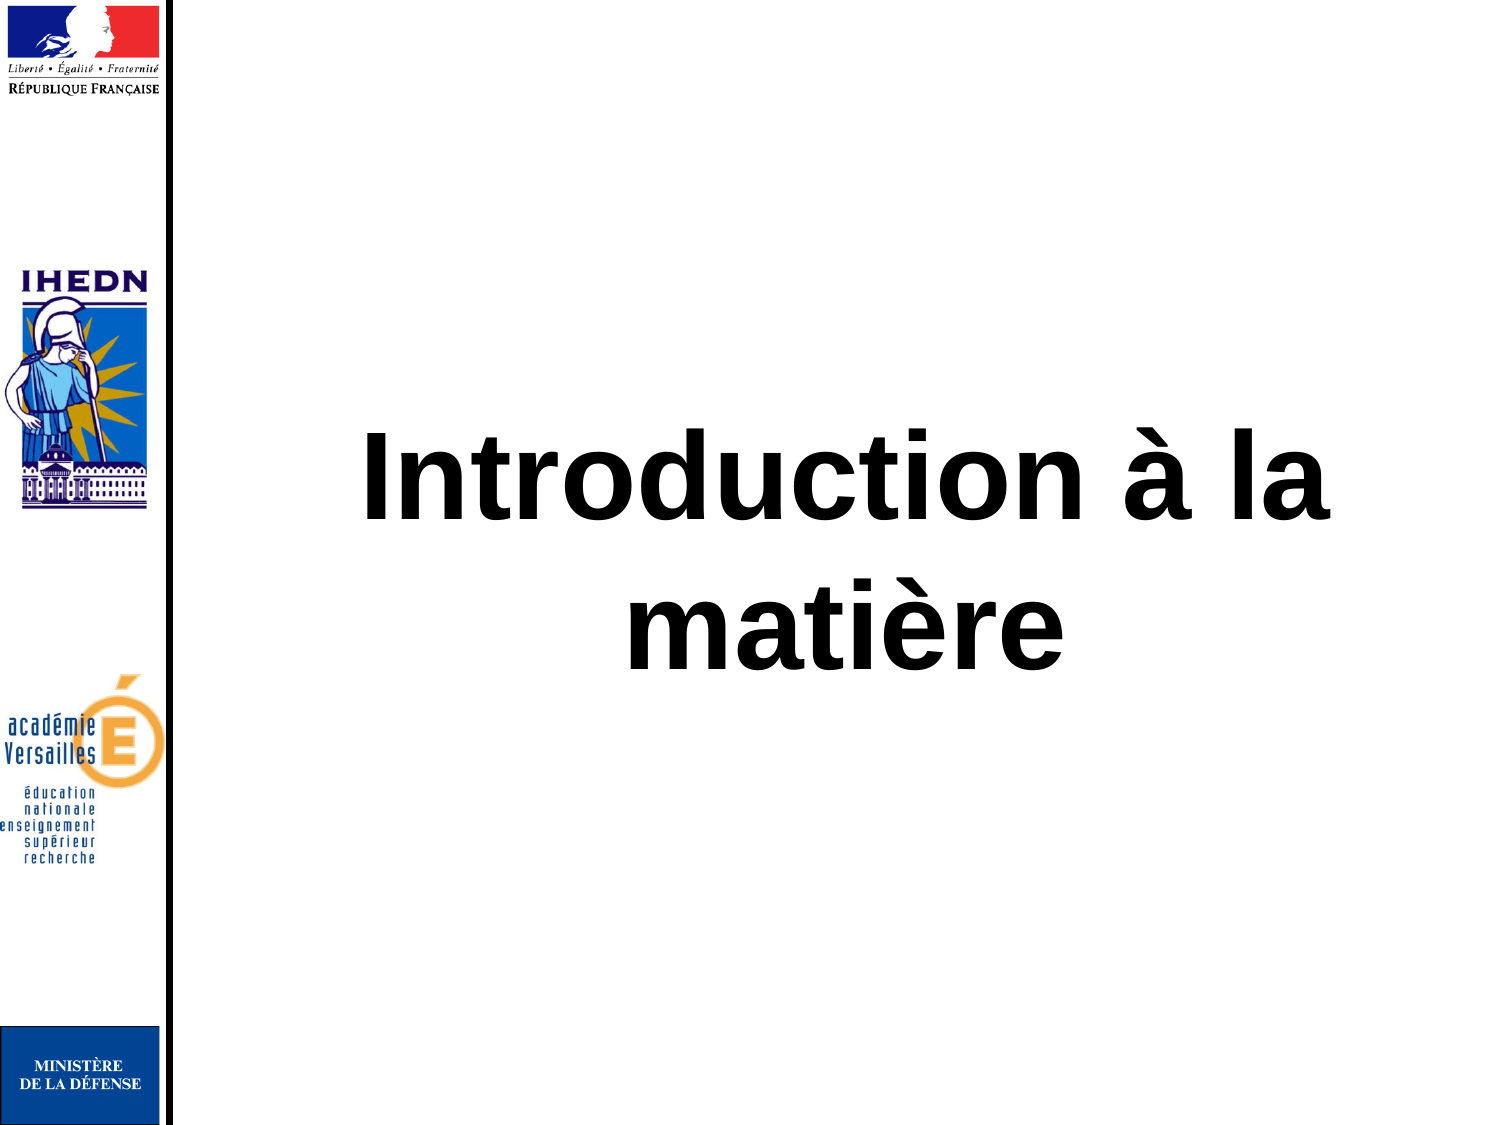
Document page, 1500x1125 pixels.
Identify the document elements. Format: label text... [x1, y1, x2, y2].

picture [0, 674, 166, 864]
picture [0, 1026, 160, 1125]
picture [0, 264, 153, 513]
picture [0, 0, 166, 102]
title Introduction à la matière [230, 385, 1461, 703]
